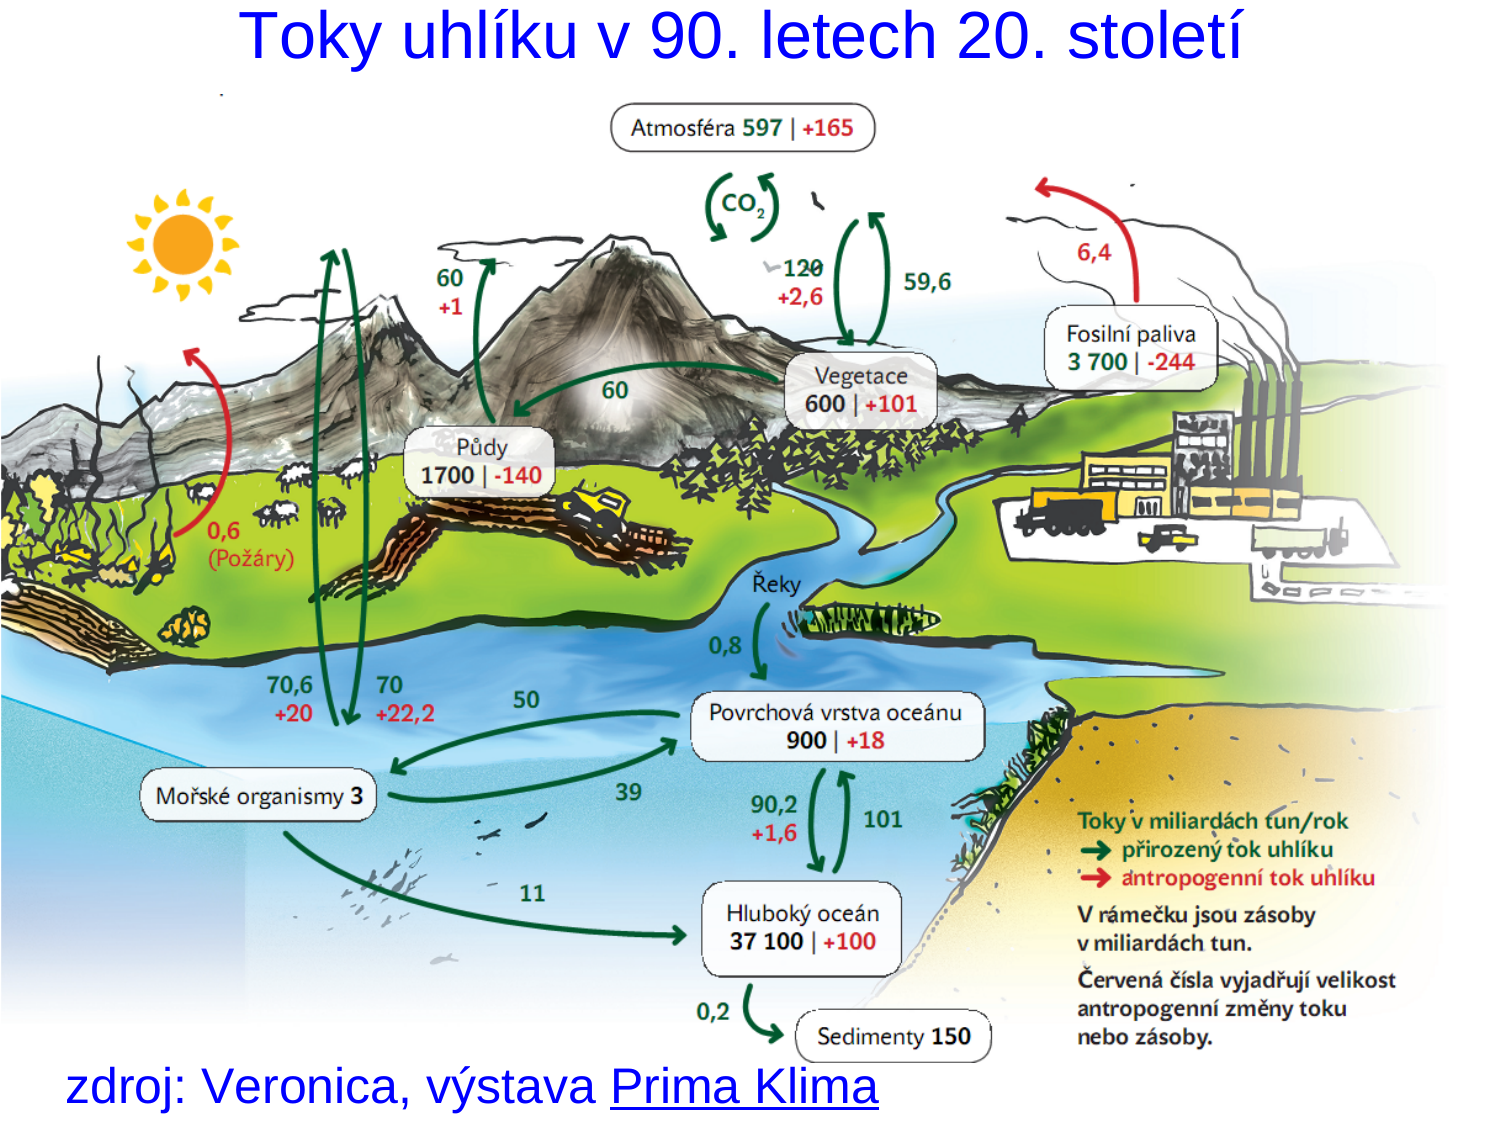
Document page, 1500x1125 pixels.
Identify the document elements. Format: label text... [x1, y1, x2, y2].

text_box zdroj: Veronica, výstava Prima Klima [0, 1025, 945, 1125]
picture [0, 94, 1500, 1063]
title Toky uhlíku v 90. letech 20. století [67, 0, 1418, 94]
